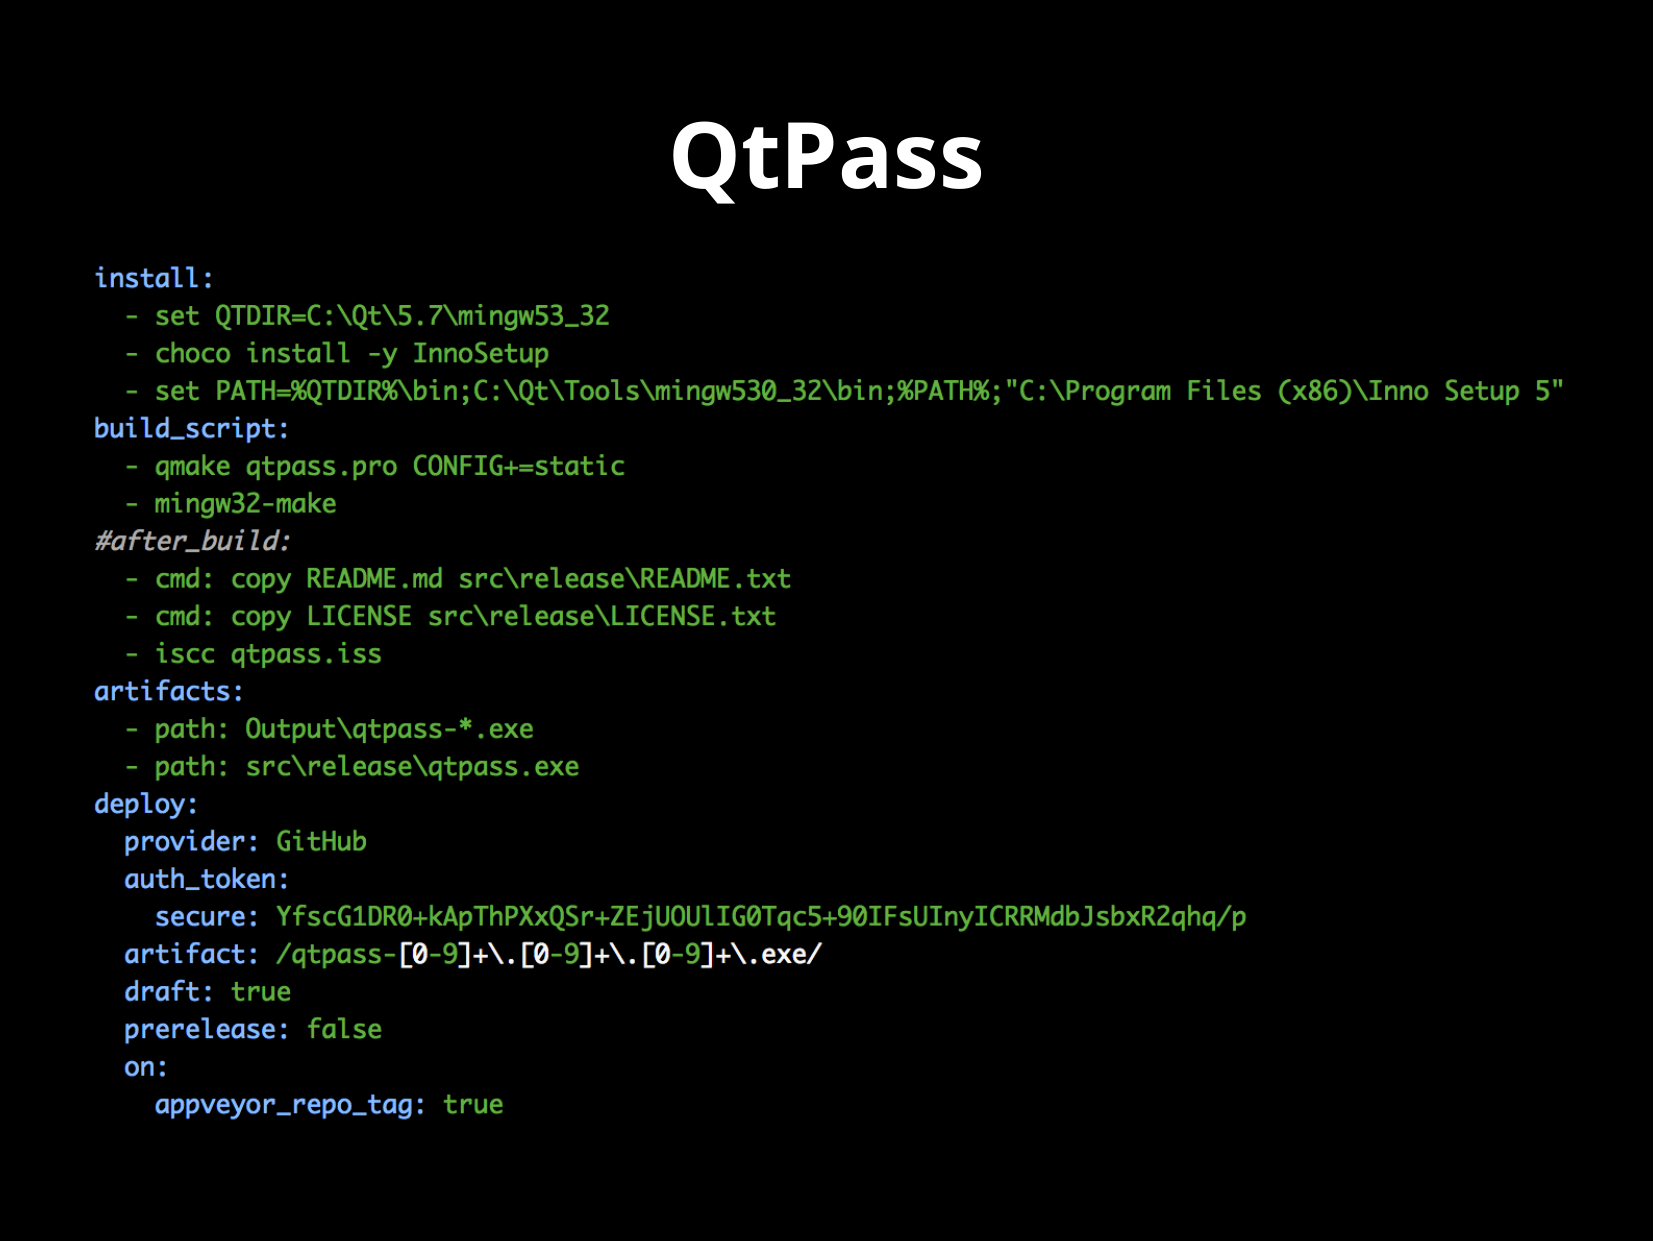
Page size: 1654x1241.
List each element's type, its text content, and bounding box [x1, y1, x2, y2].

title QtPass [82, 49, 1571, 257]
picture [90, 256, 1584, 1130]
